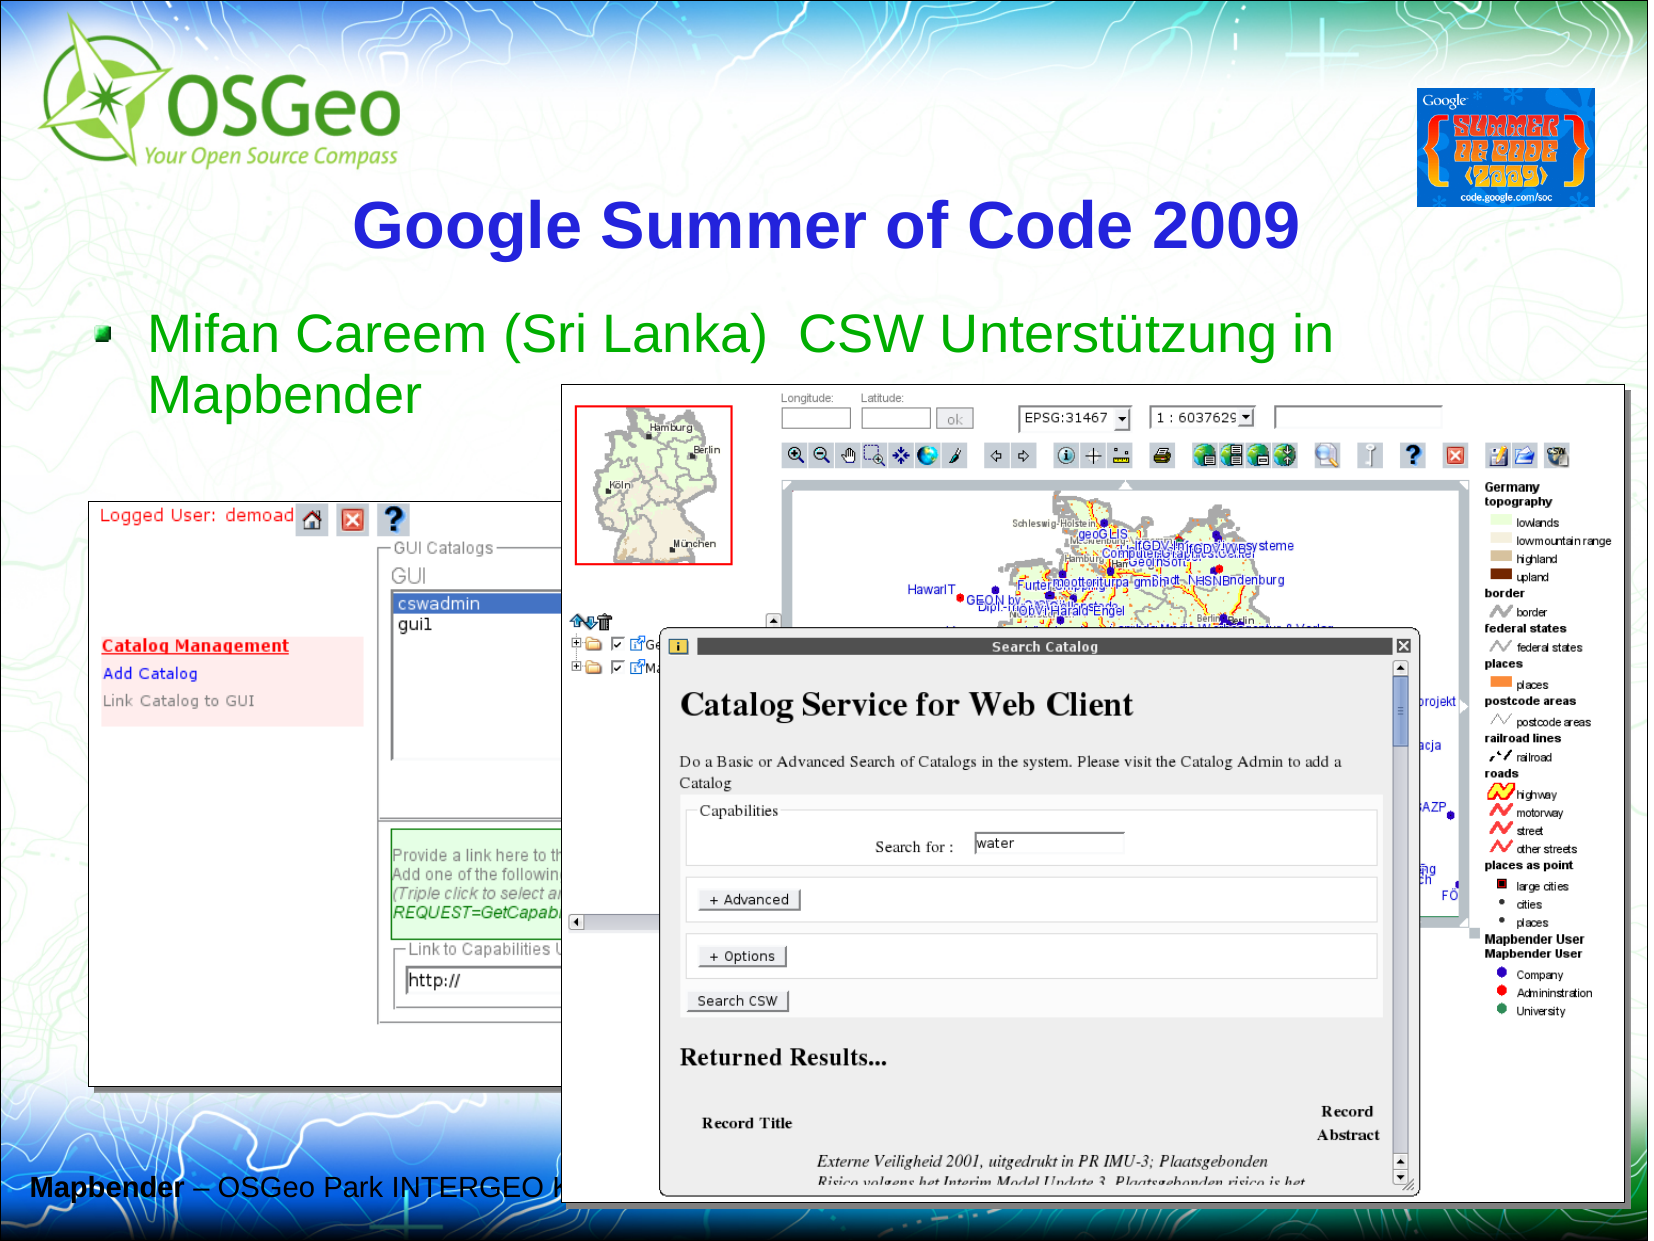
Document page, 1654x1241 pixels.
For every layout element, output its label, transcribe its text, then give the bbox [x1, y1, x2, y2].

title Google Summer of Code 2009 [82, 138, 1571, 314]
list Mifan Careem (Sri Lanka) CSW Unterstützung in Mapbender [76, 303, 1565, 1123]
picture [1, 1, 1647, 1240]
